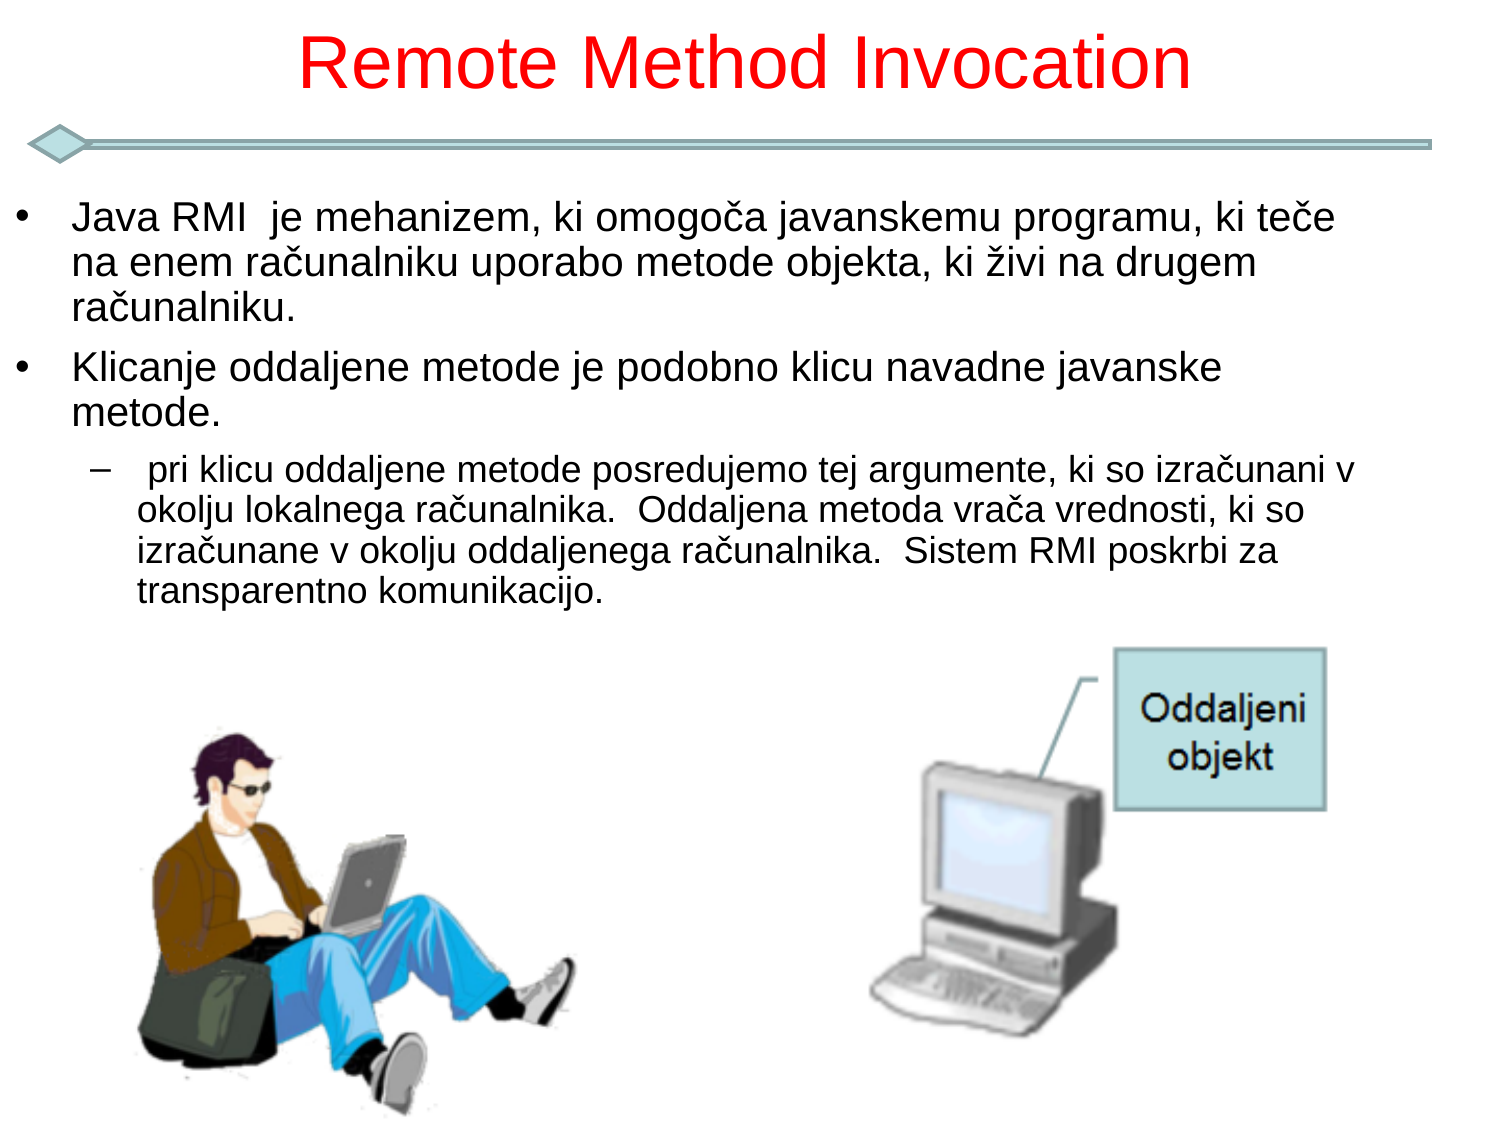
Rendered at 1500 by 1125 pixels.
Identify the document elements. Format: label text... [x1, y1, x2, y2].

list Java RMI je mehanizem, ki omogoča javanskemu programu, ki teče na enem računalniku uporabo metode objekta, ki živi na drugem računalniku. Klicanje oddaljene metode je podobno klicu navadne javanske metode. pri klicu oddaljene metode posredujemo tej argumente, ki so izračunani v okolju lokalnega računalnika. Oddaljena metoda vrača vrednosti, ki so izračunane v okolju oddaljenega računalnika. Sistem RMI poskrbi za transparentno komunikacijo. [0, 187, 1400, 1001]
picture [82, 612, 1382, 1125]
title Remote Method Invocation [70, 0, 1421, 118]
